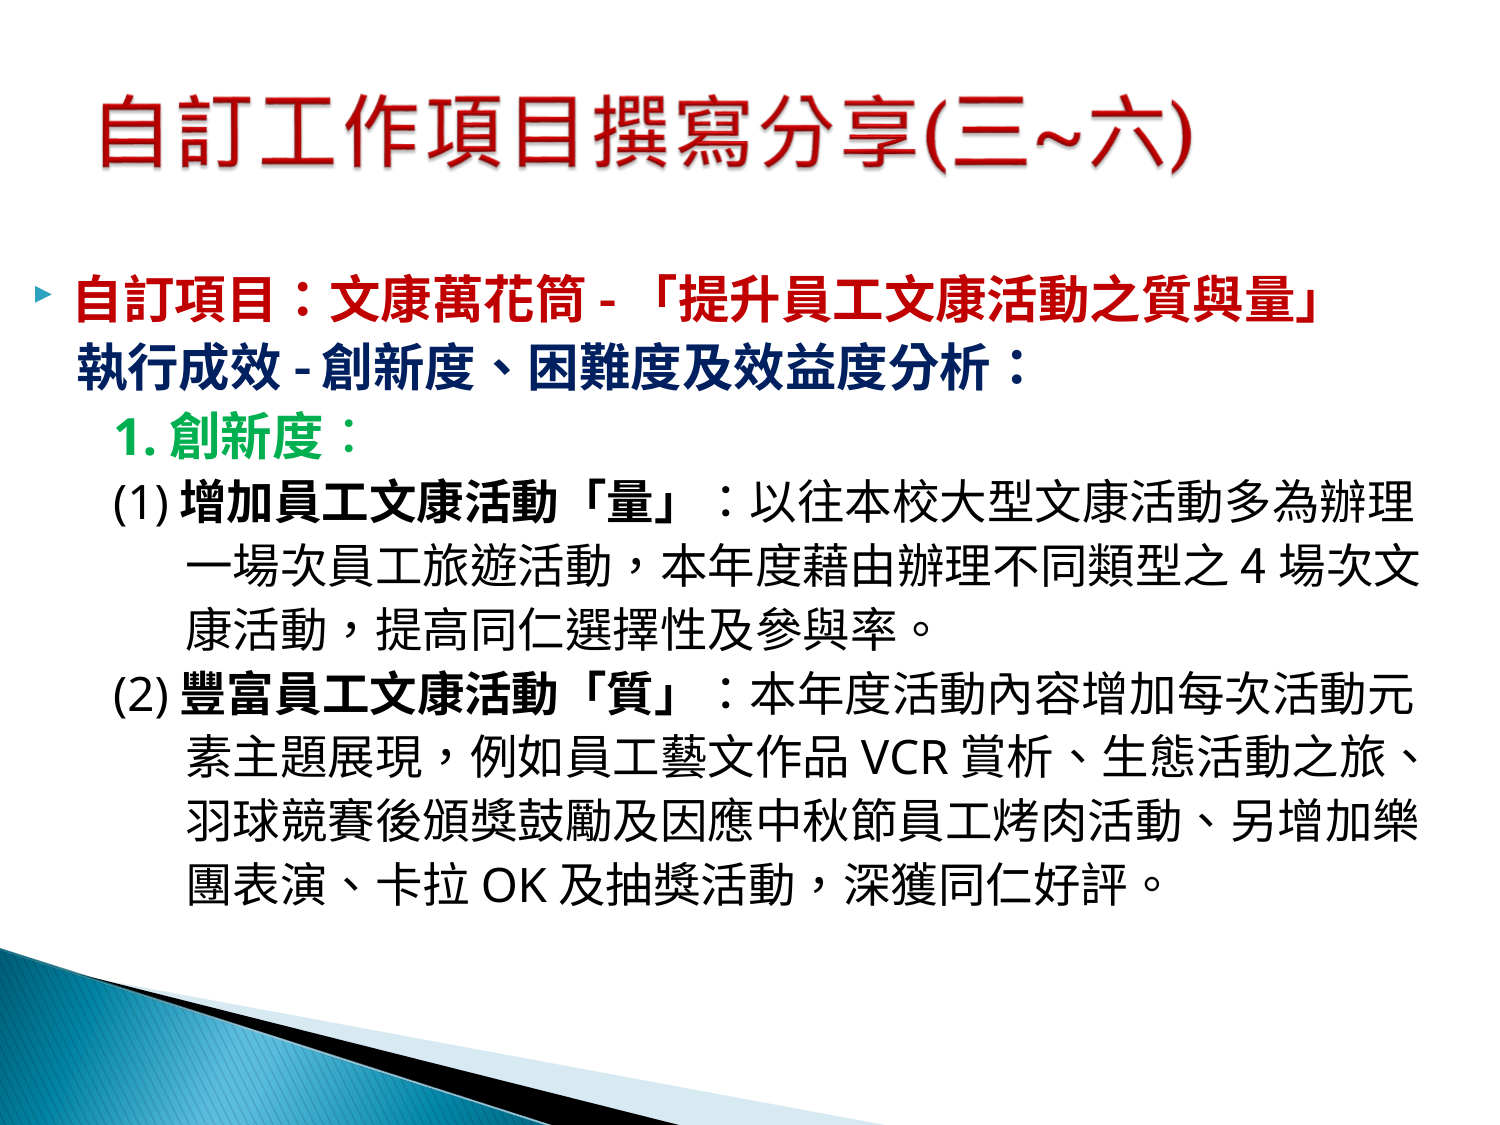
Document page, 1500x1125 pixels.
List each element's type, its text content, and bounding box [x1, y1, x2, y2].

list 自訂項目：文康萬花筒-「提升員工文康活動之質與量」 執行成效-創新度、困難度及效益度分析： 1.創新度： (1)增加員工文康活動「量」：以往本校大型文康活動多為辦理 一場次員工旅遊活動，本年度藉由辦理不同類型之4場次文 康活動，提高同仁選擇性及參與率。 (2)豐富員工文康活動「質」：本年度活動內容增加每次活動元 素主題展現，例如員工藝文作品VCR賞析、生態活動之旅、 羽球競賽後頒獎鼓勵及因應中秋節員工烤肉活動、另增加樂 團表演、卡拉OK及抽獎活動，深獲同仁好評。 [0, 259, 1500, 1122]
picture [75, 44, 1426, 234]
